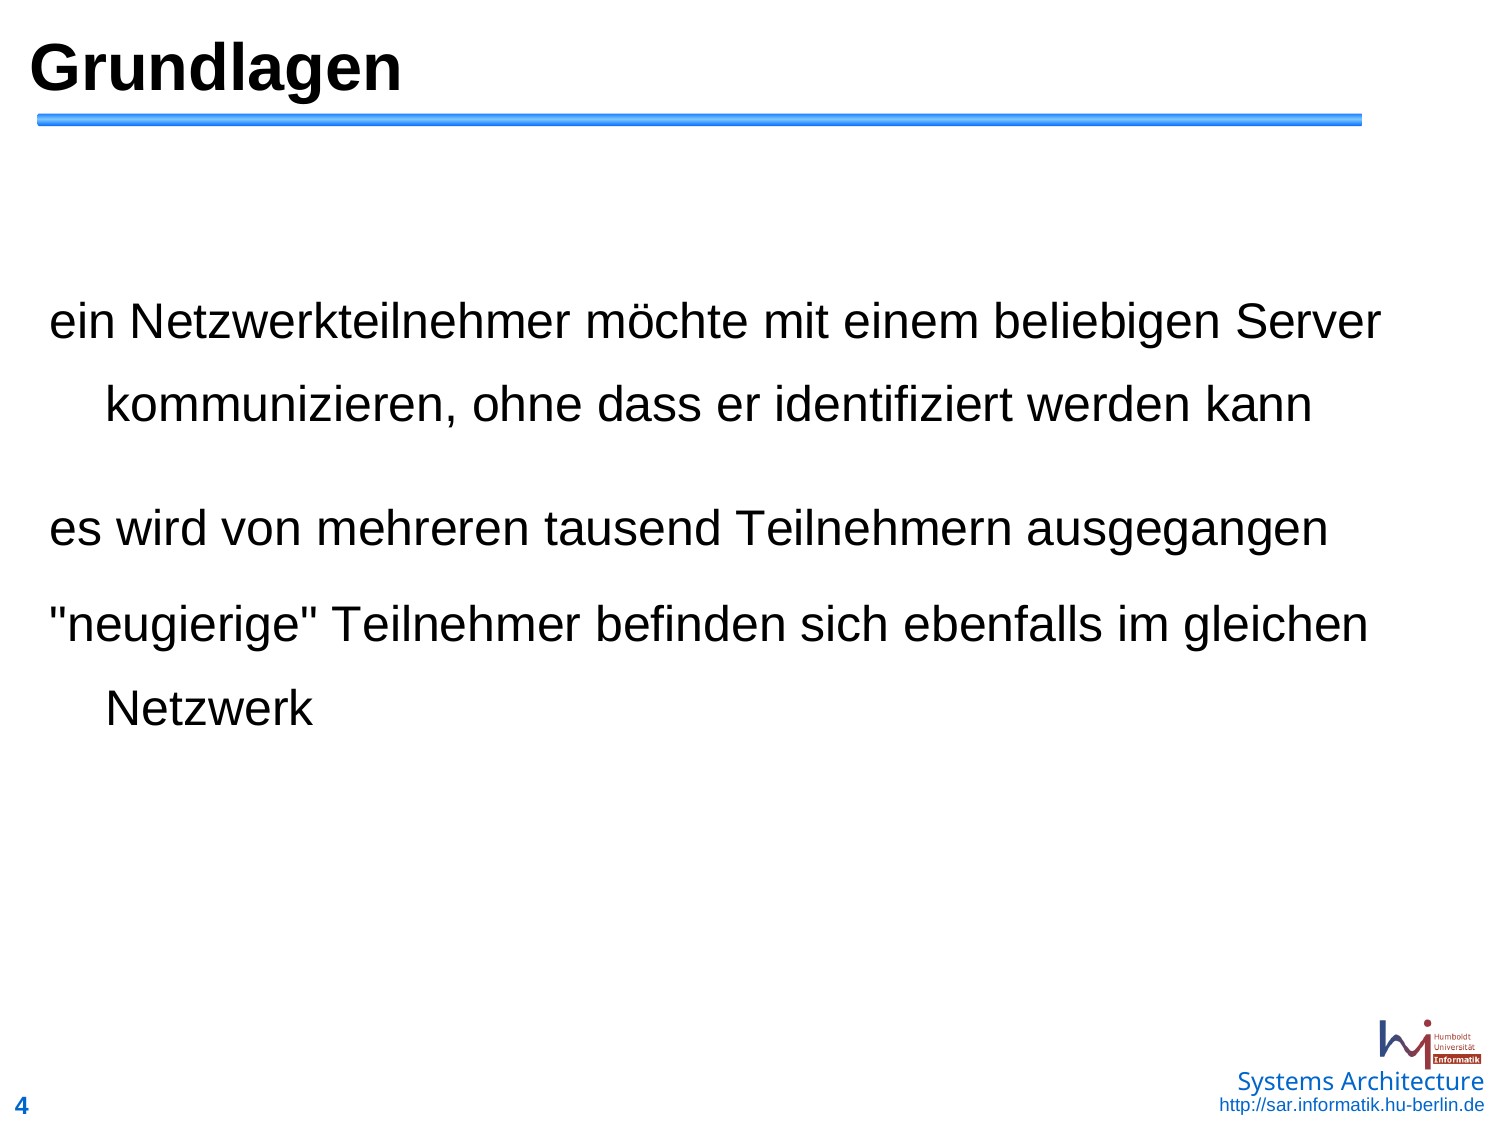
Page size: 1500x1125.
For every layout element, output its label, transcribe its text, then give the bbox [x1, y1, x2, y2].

list ein Netzwerkteilnehmer möchte mit einem beliebigen Server kommunizieren, ohne dass er identifiziert werden kann es wird von mehreren tausend Teilnehmern ausgegangen "neugierige" Teilnehmer befinden sich ebenfalls im gleichen Netzwerk [34, 257, 1452, 802]
title Grundlagen [29, 19, 1500, 115]
picture [1376, 1016, 1483, 1071]
